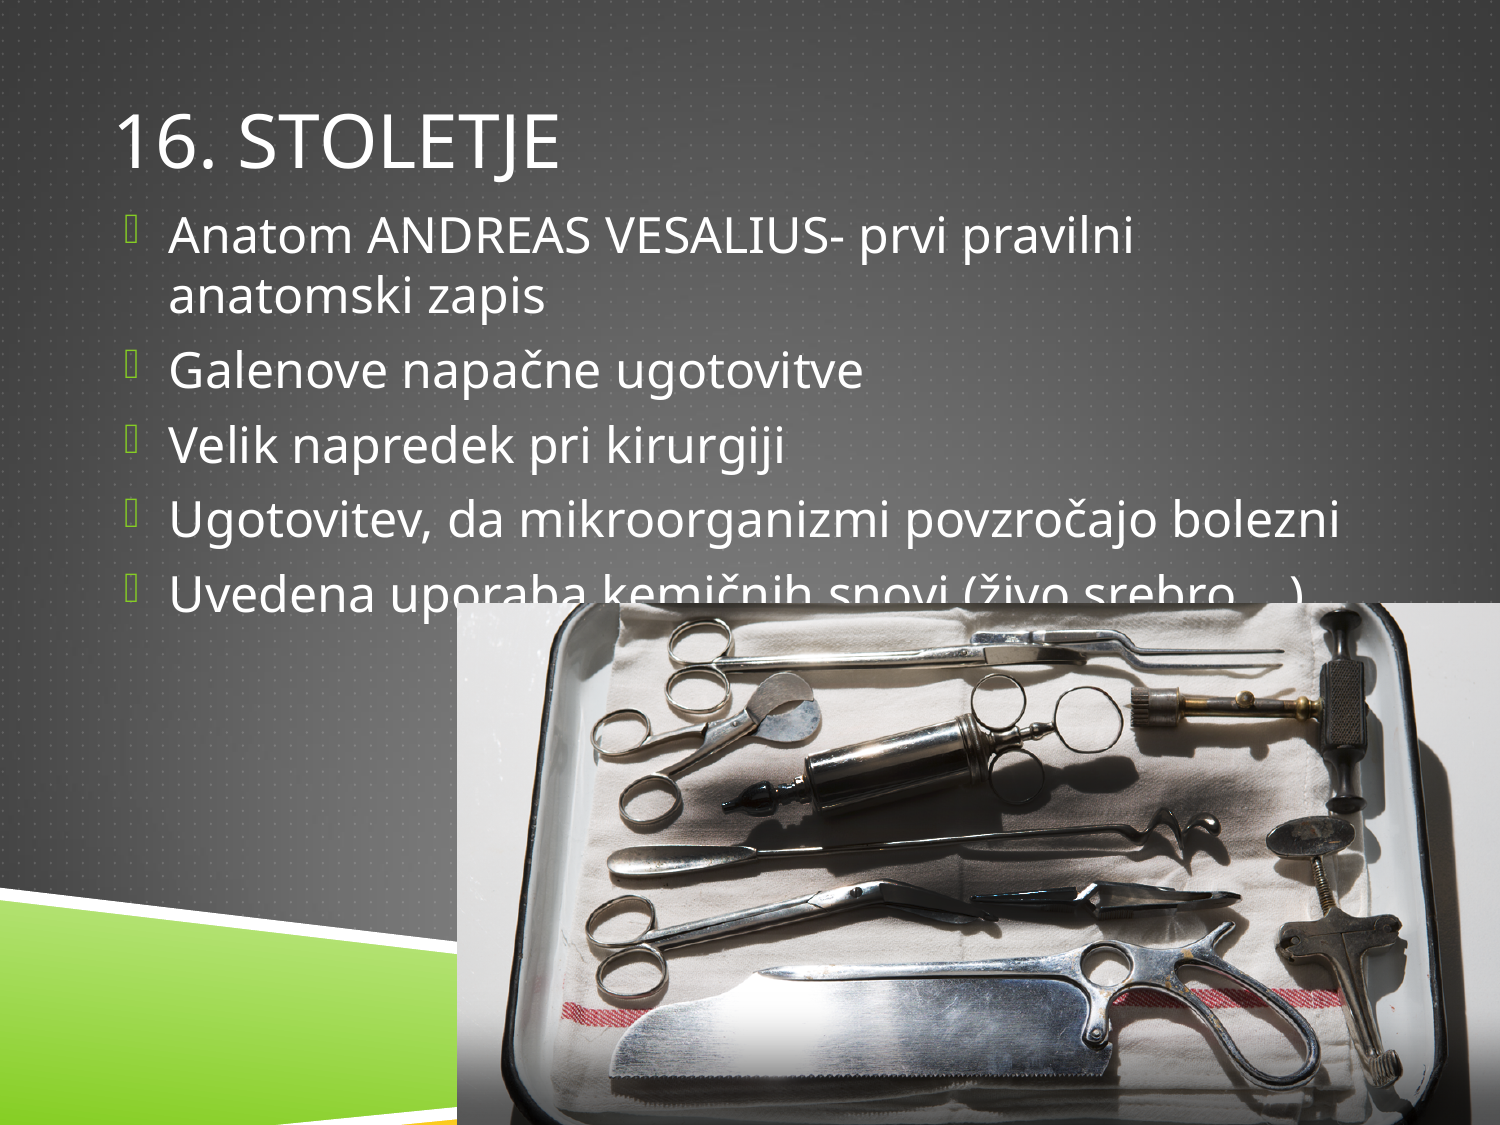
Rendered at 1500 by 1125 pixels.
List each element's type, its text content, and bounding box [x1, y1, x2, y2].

list Anatom ANDREAS VESALIUS- prvi pravilni anatomski zapis Galenove napačne ugotovitve Velik napredek pri kirurgiji Ugotovitev, da mikroorganizmi povzročajo bolezni Uvedena uporaba kemičnih snovi (živo srebro ...) [112, 196, 1388, 875]
picture [0, 0, 1500, 1125]
title 16. STOLETJE [112, 45, 1388, 196]
